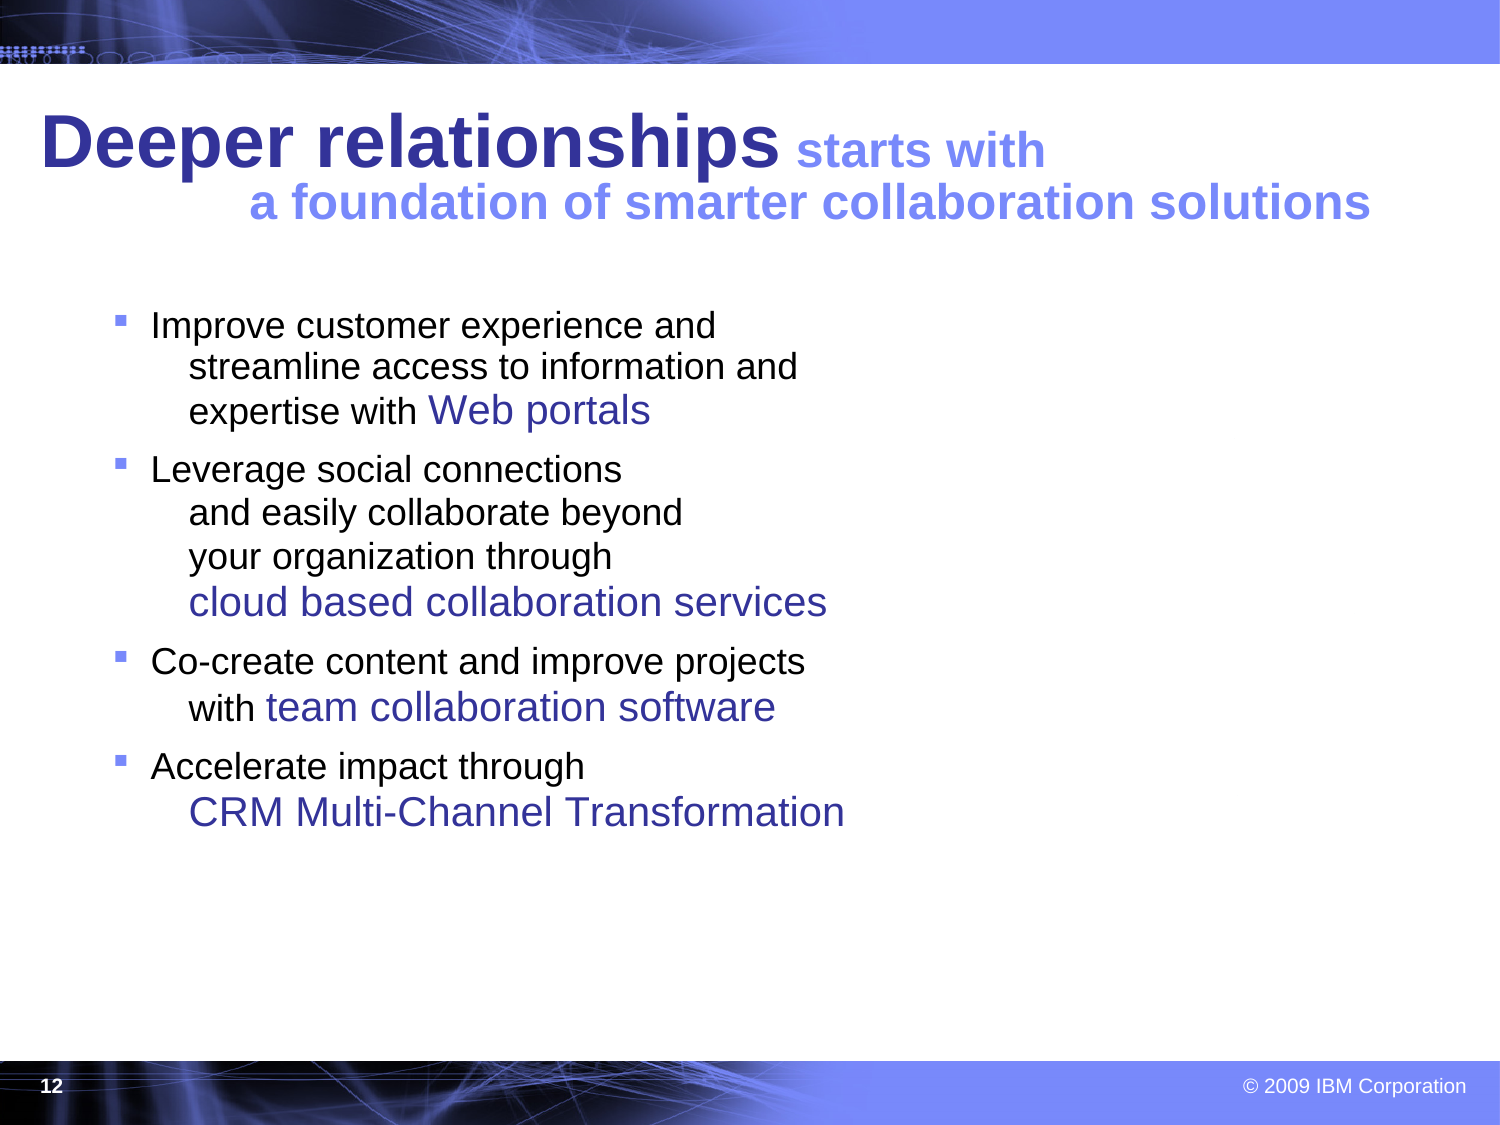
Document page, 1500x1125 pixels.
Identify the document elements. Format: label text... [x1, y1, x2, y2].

list Improve customer experience and streamline access to information and expertise with Web portals Leverage social connections and easily collaborate beyond your organization through cloud based collaboration services Co-create content and improve projects with team collaboration software Accelerate impact through CRM Multi-Channel Transformation [112, 305, 859, 946]
title Deeper relationships starts with a foundation of smarter collaboration solutions [25, 103, 1457, 243]
picture [0, 0, 1500, 64]
picture [0, 1061, 1500, 1125]
